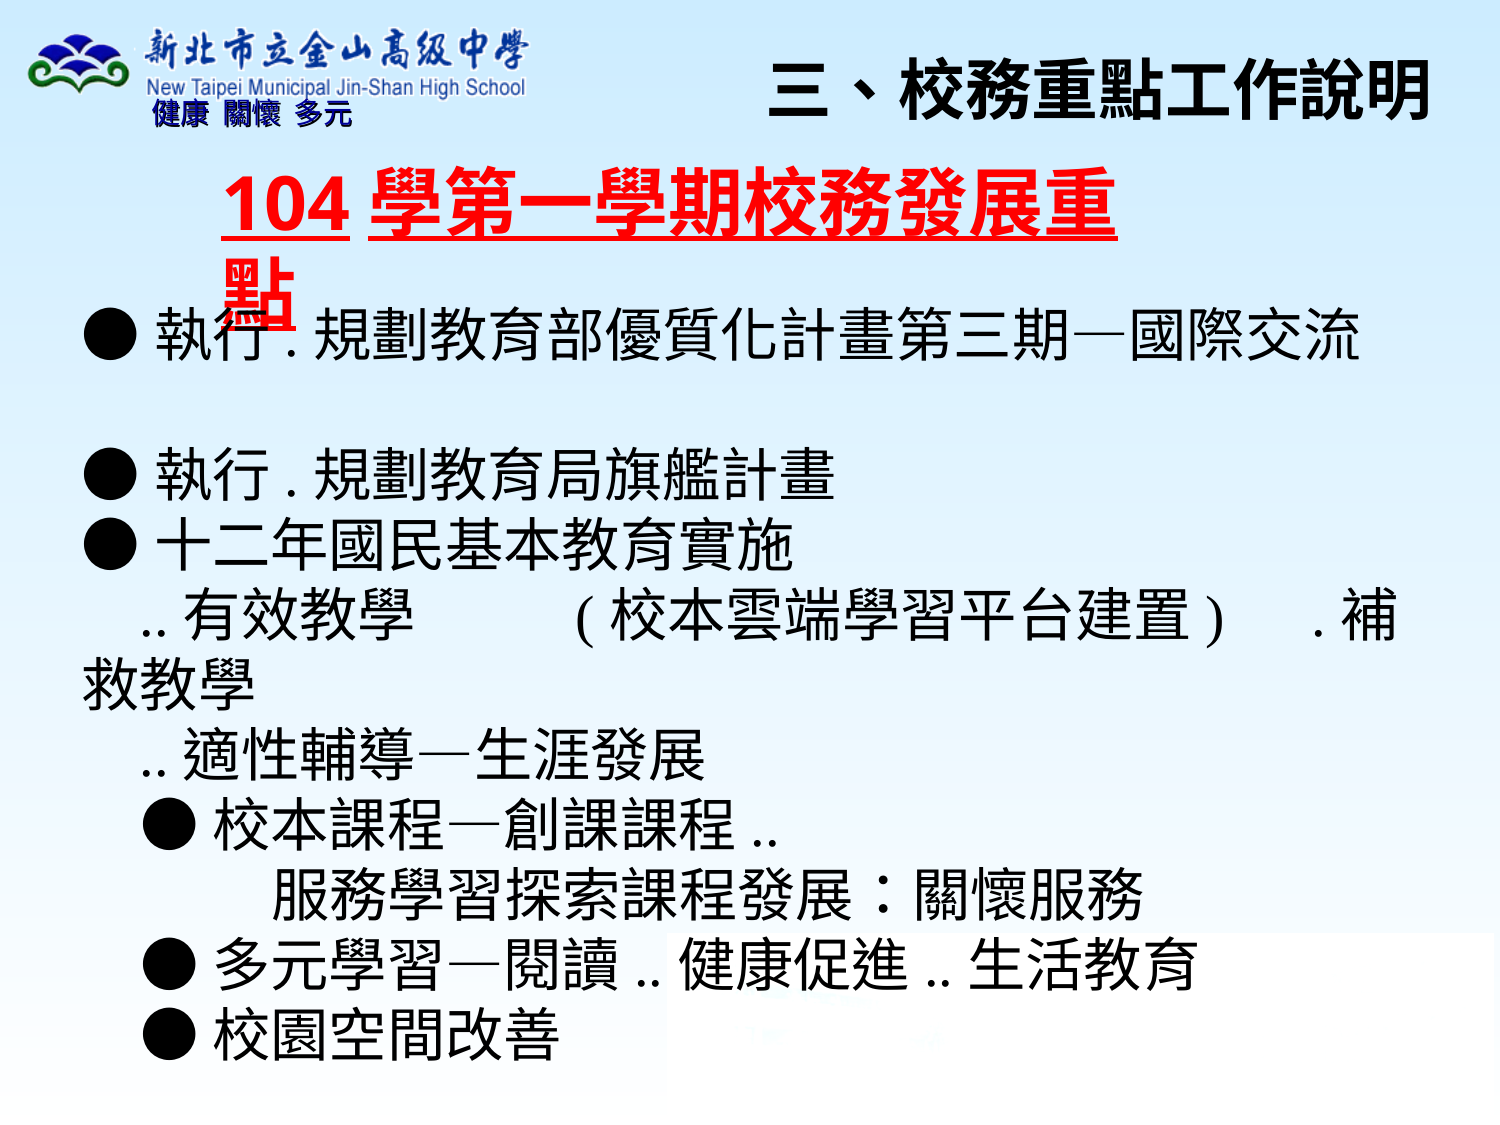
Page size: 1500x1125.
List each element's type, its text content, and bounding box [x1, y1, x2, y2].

text_box 三、校務重點工作說明 [750, 40, 1448, 135]
text_box 104學第一學期校務發展重點 [206, 148, 1199, 291]
text_box ●執行.規劃教育部優質化計畫第三期—國際交流 ●執行.規劃教育局旗艦計畫 ●十二年國民基本教育實施 ..有效教學 (校本雲端學習平台建置) .補救教學 ..適性輔導—生涯發展 ●校本課程—創課課程.. 服務學習探索課程發展：關懷服務 ●多元學習—閱讀..健康促進..生活教育 ●校園空間改善 [67, 291, 1457, 1076]
